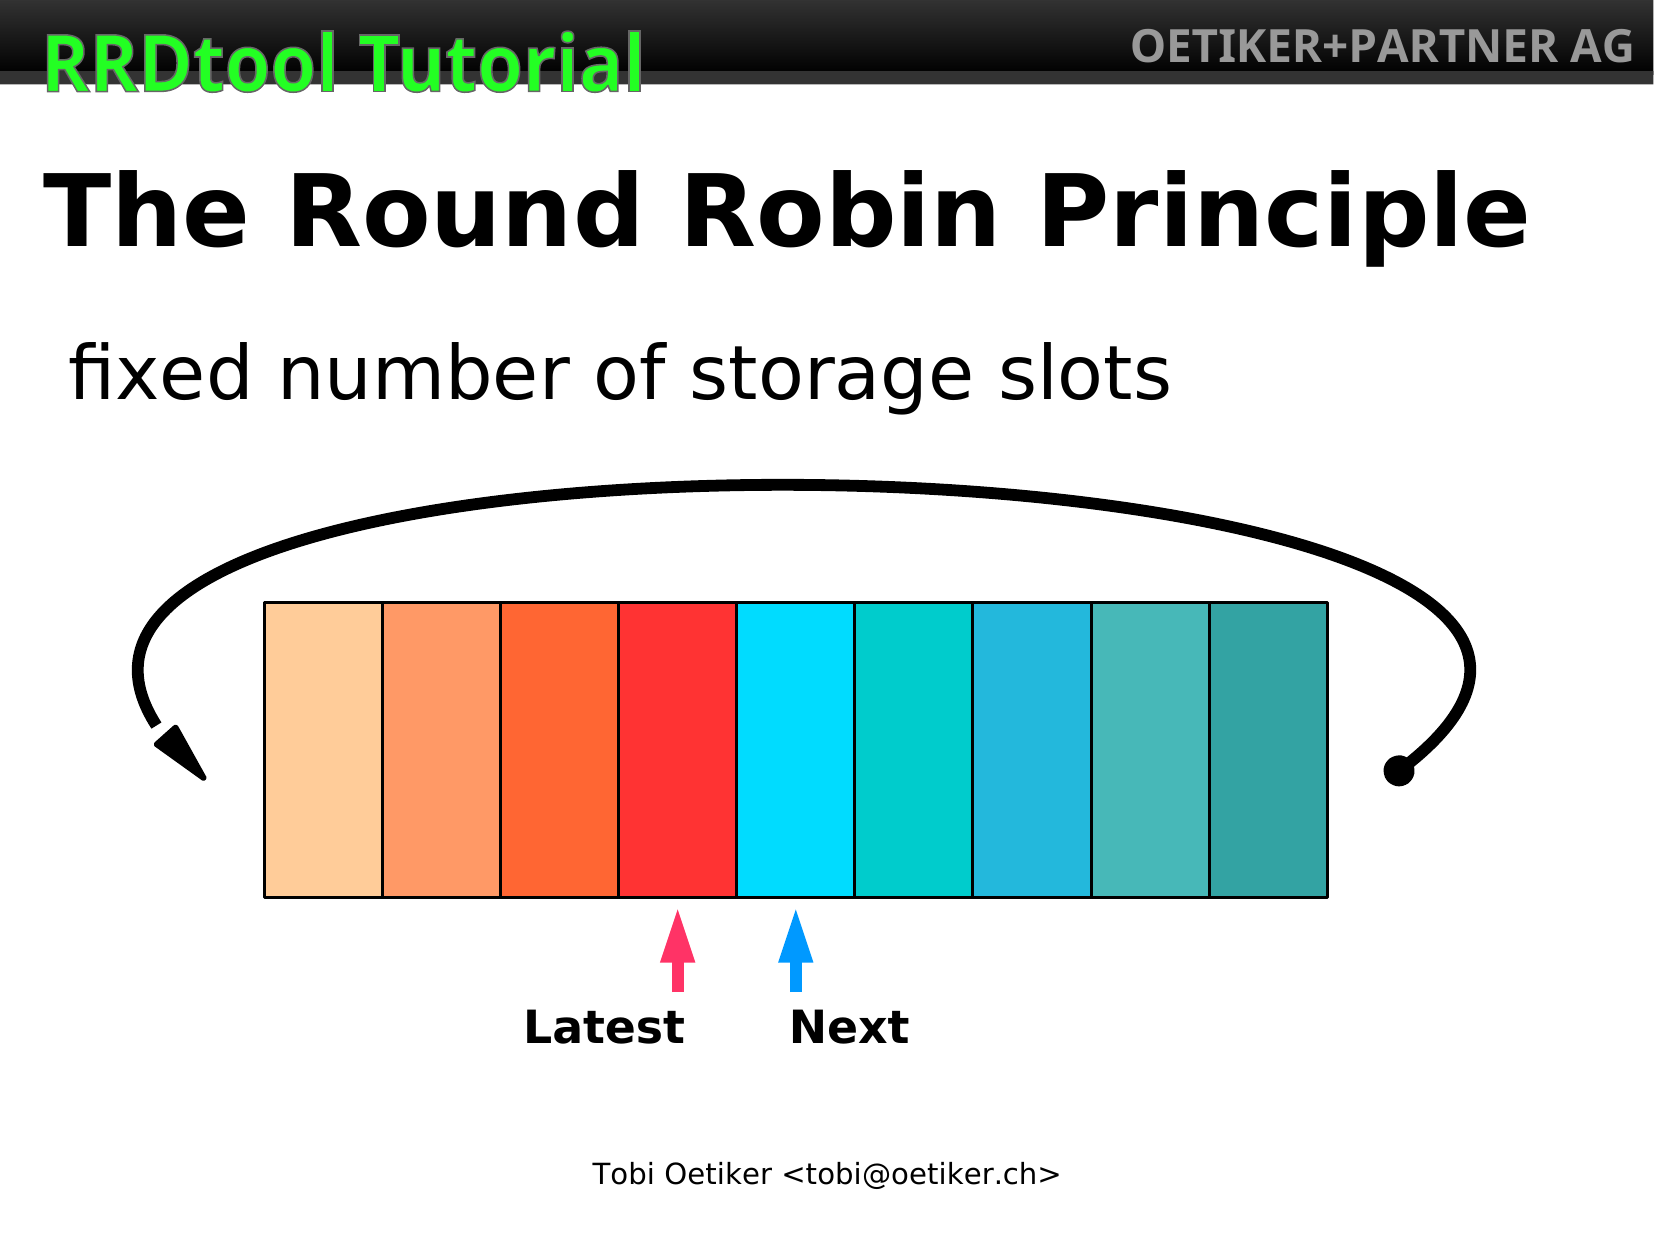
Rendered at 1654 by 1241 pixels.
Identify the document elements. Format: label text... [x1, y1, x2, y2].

text_box Next [772, 991, 924, 1063]
list fixed number of storage slots [50, 329, 1571, 1099]
text_box Latest [506, 991, 698, 1063]
title The Round Robin Principle [43, 137, 1582, 287]
text_box [264, 602, 1328, 898]
